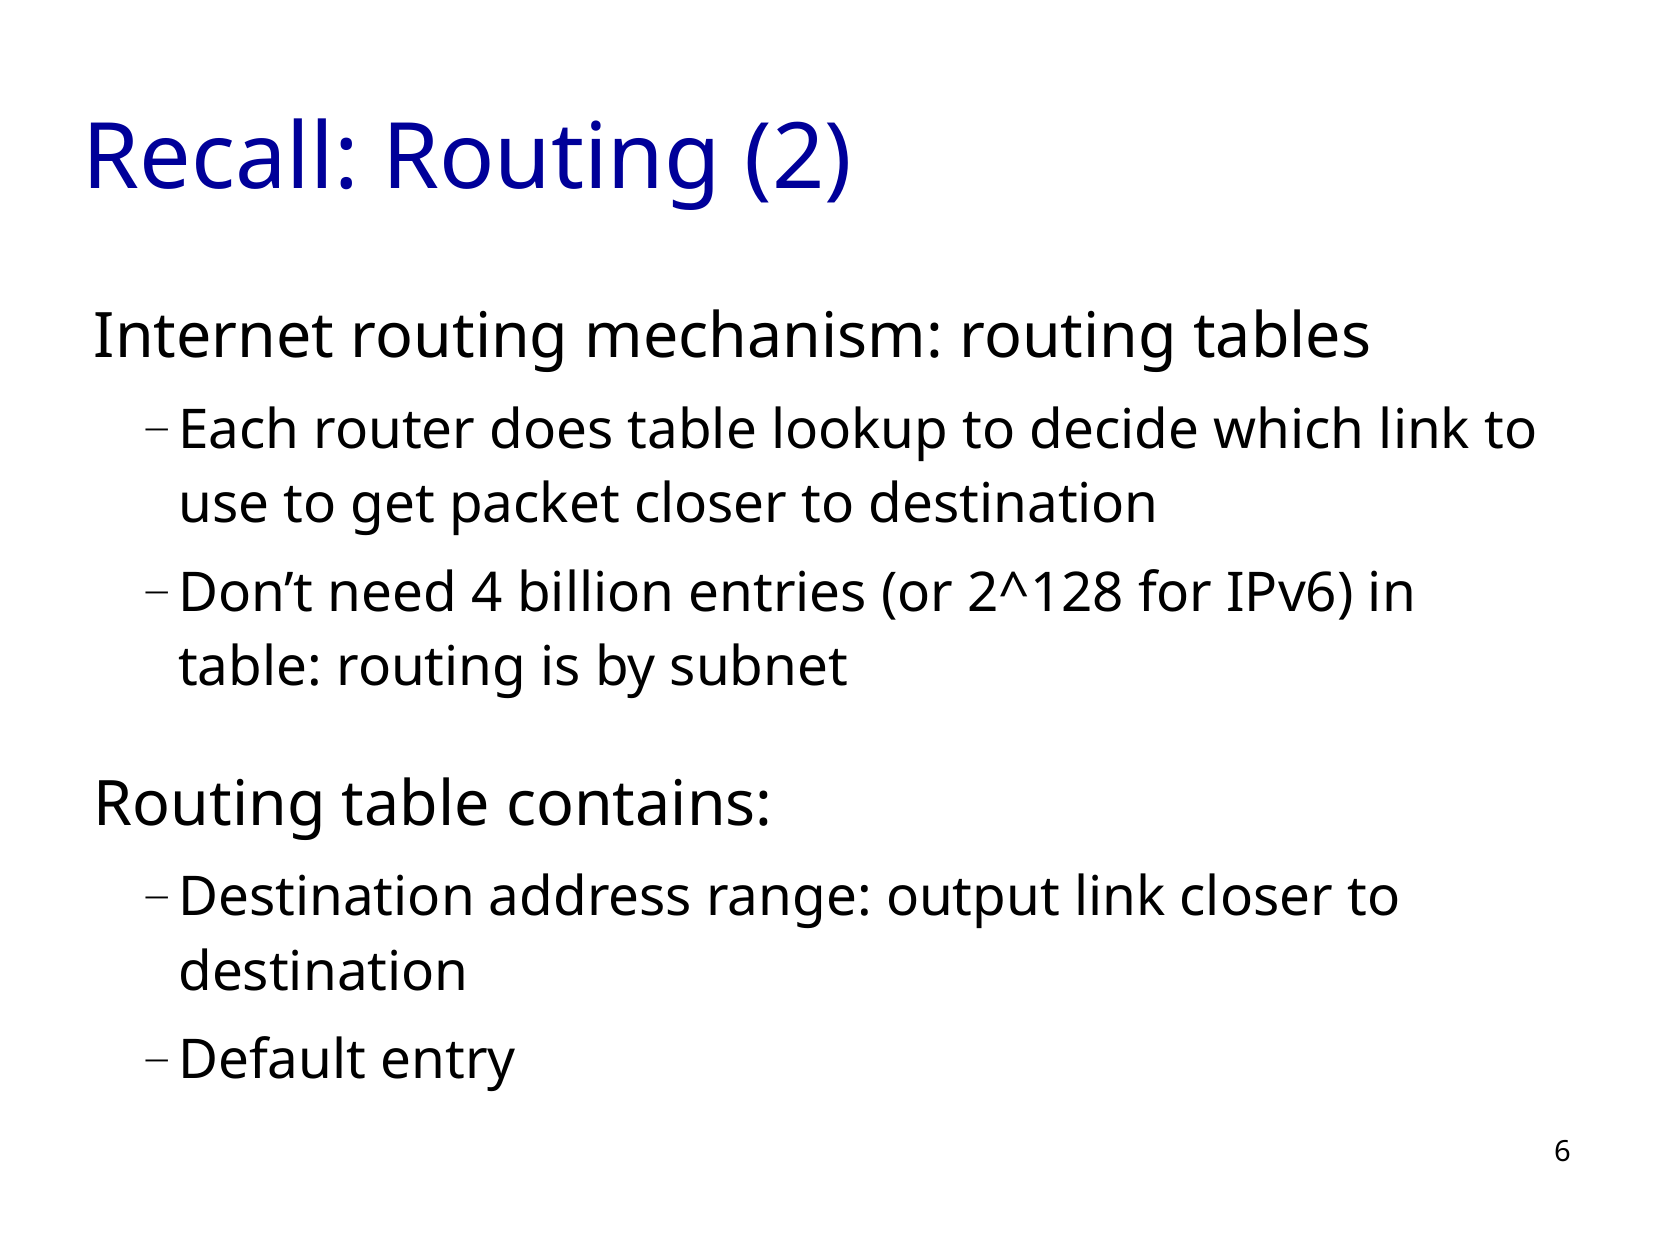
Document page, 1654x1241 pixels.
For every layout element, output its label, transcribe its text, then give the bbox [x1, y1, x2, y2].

title Recall: Routing (2) [82, 49, 1571, 257]
list Internet routing mechanism: routing tables Each router does table lookup to decide which link to use to get packet closer to destination Don’t need 4 billion entries (or 2^128 for IPv6) in table: routing is by subnet Routing table contains: Destination address range: output link closer to destination Default entry [60, 290, 1571, 1096]
